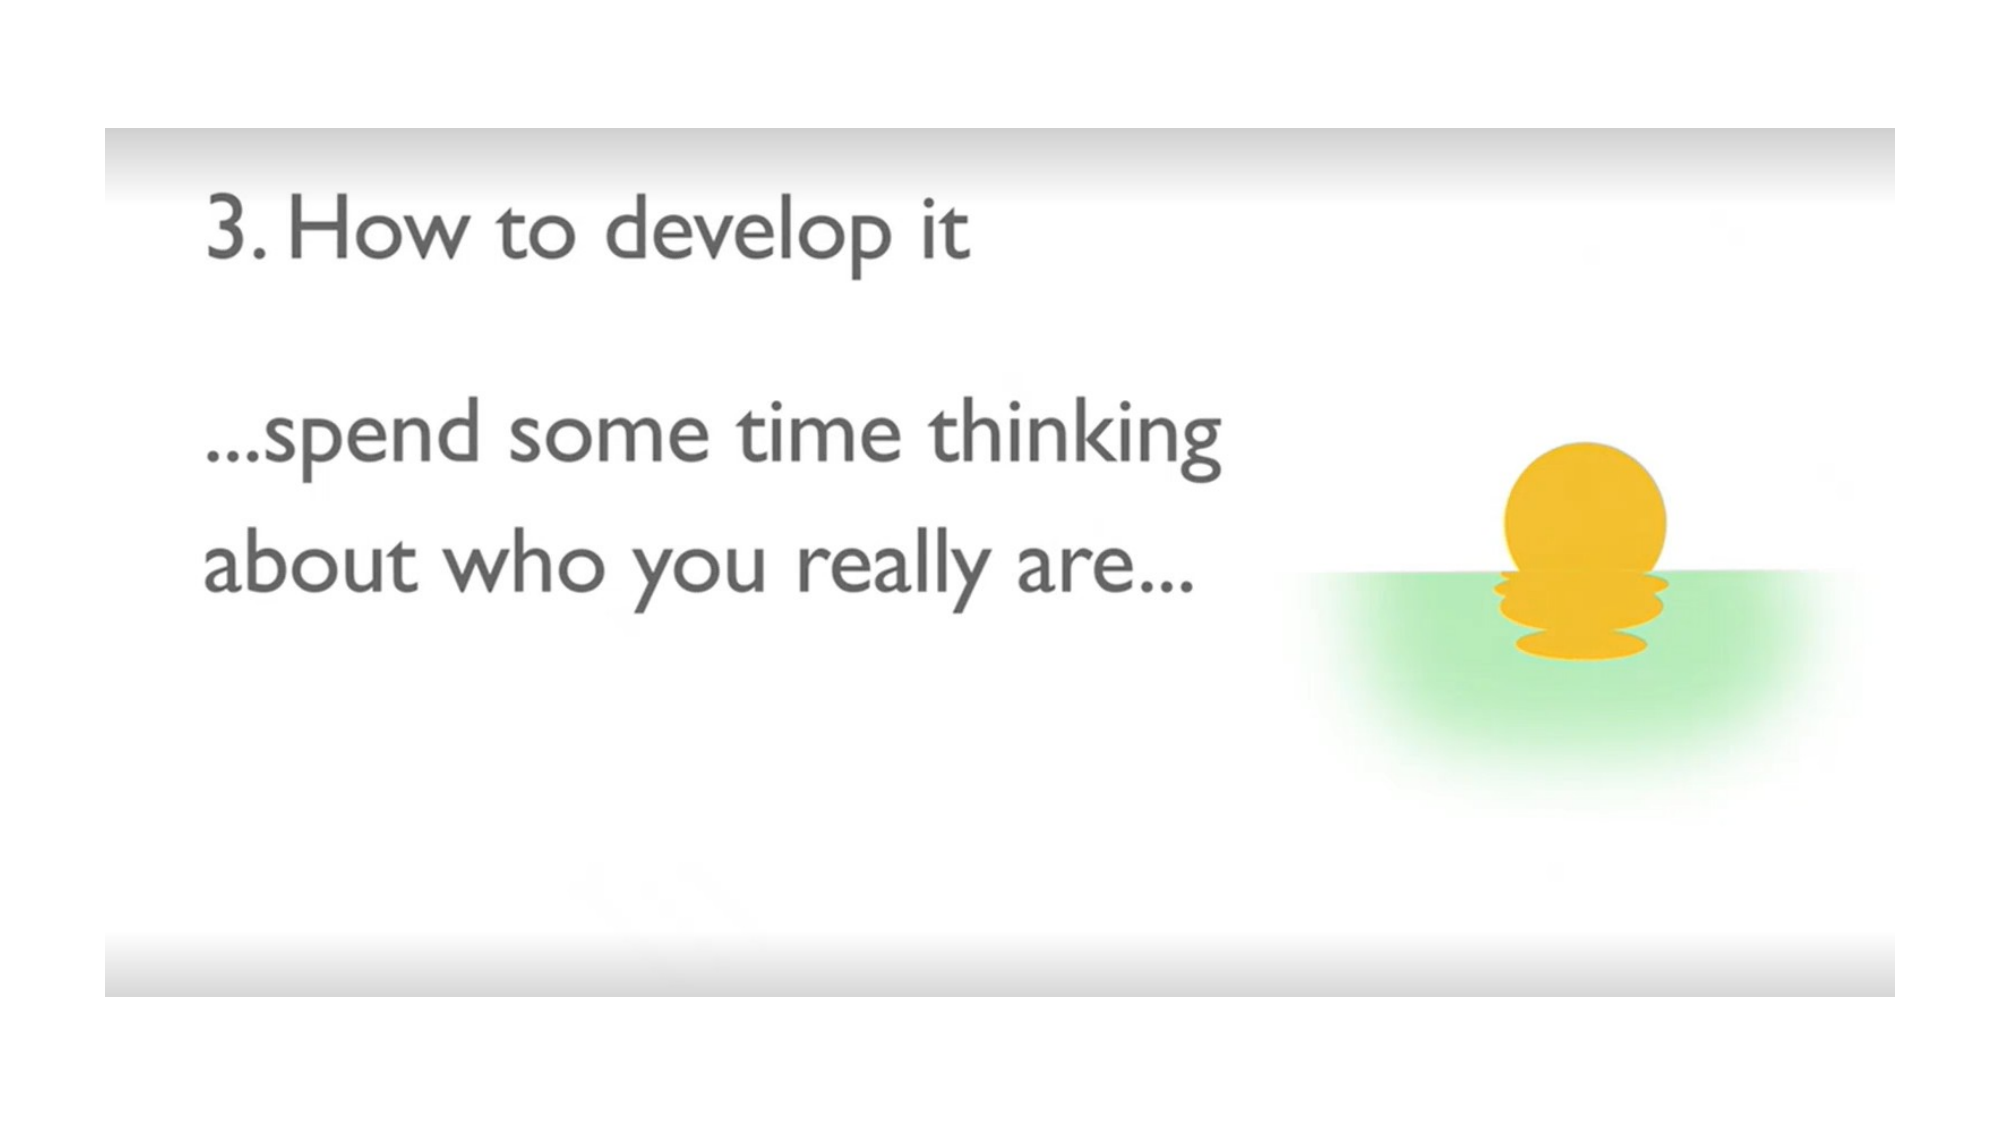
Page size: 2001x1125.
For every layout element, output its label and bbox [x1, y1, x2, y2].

picture [105, 128, 1895, 997]
